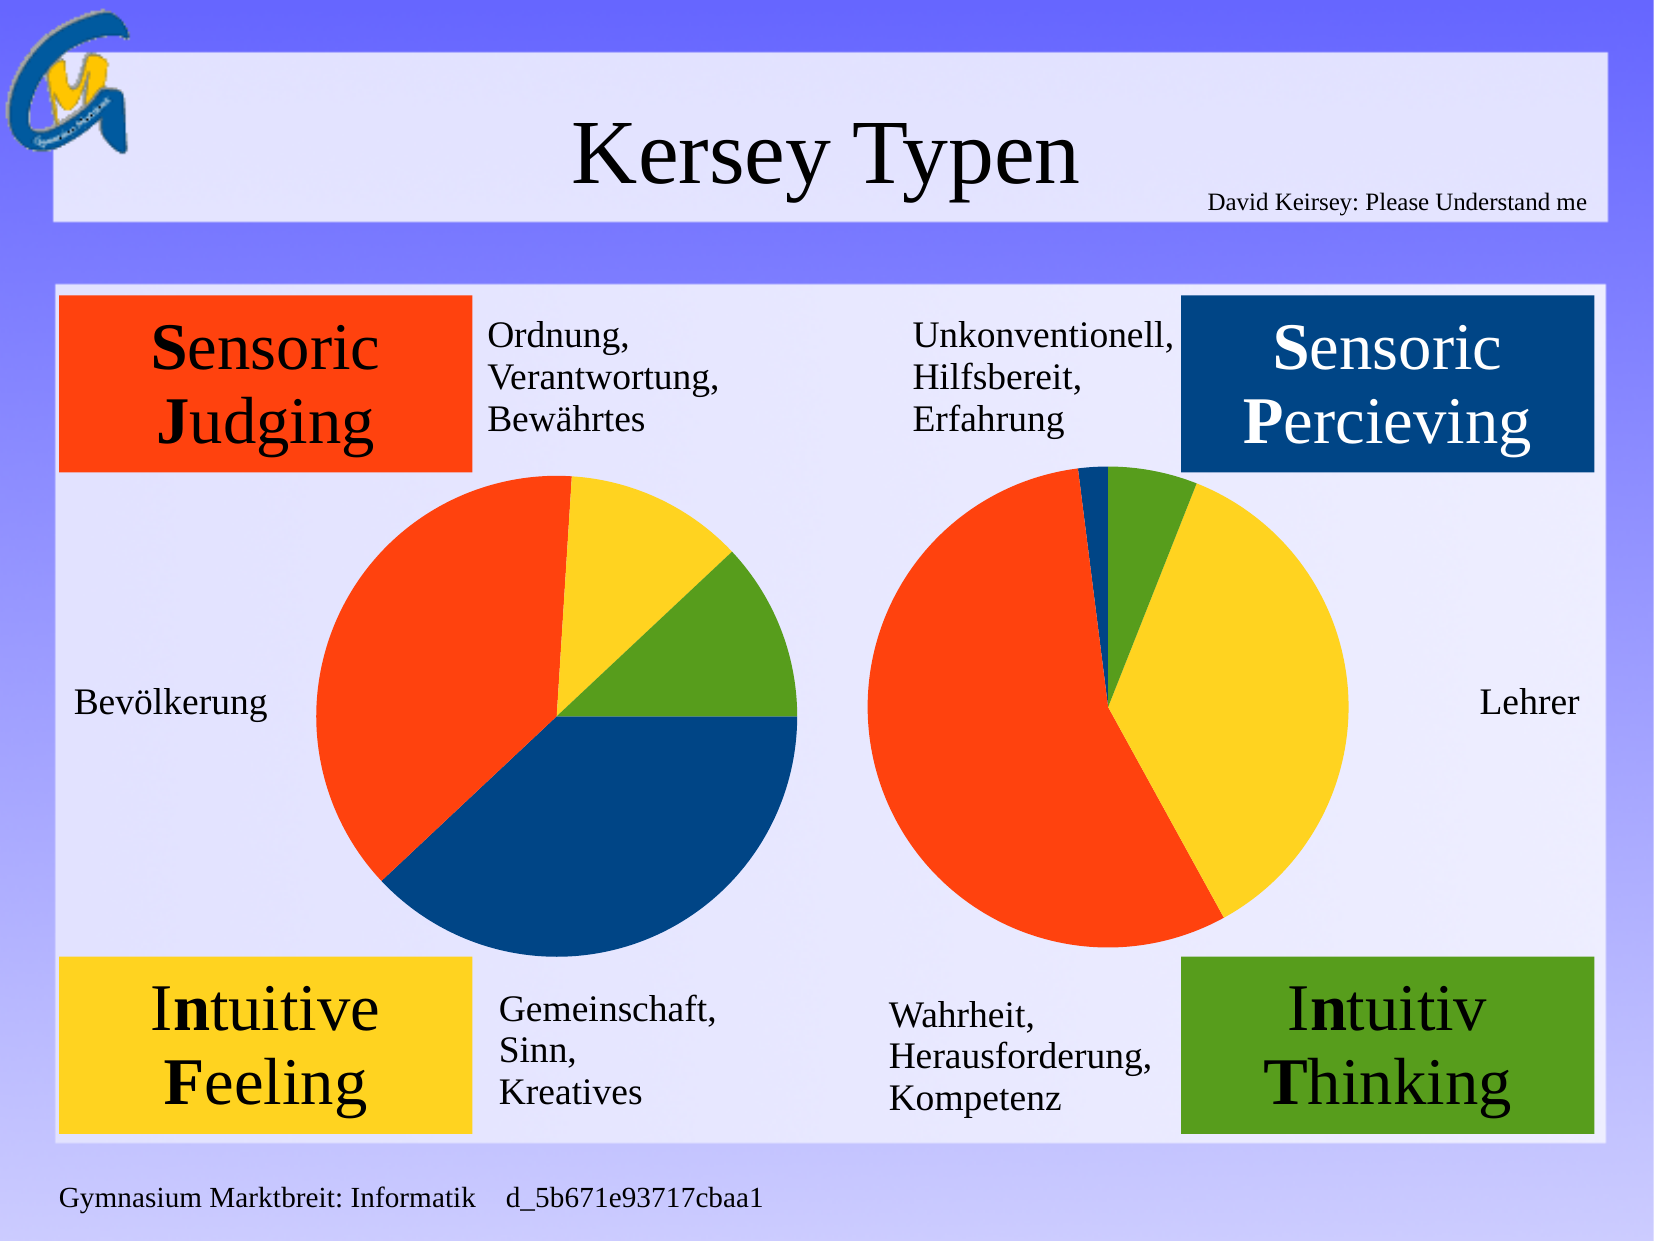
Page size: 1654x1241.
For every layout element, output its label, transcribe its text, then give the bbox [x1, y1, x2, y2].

text_box David Keirsey: Please Understand me [1192, 181, 1607, 225]
text_box Wahrheit, Herausforderung, Kompetenz [874, 986, 1170, 1134]
picture [0, 0, 1654, 1241]
title Kersey Typen [82, 49, 1571, 257]
text_box Bevölkerung [59, 673, 284, 731]
list Intuitiv Thinking [1181, 956, 1595, 1134]
list Intuitive Feeling [59, 956, 473, 1134]
list Sensoric Judging [59, 295, 473, 473]
text_box Ordnung, Verantwortung, Bewährtes [472, 307, 768, 455]
text_box Unkonventionell, Hilfsbereit, Erfahrung [897, 307, 1181, 455]
text_box Gemeinschaft, Sinn, Kreatives [484, 980, 780, 1128]
text_box Lehrer [1370, 673, 1595, 731]
list Sensoric Percieving [1181, 295, 1595, 473]
